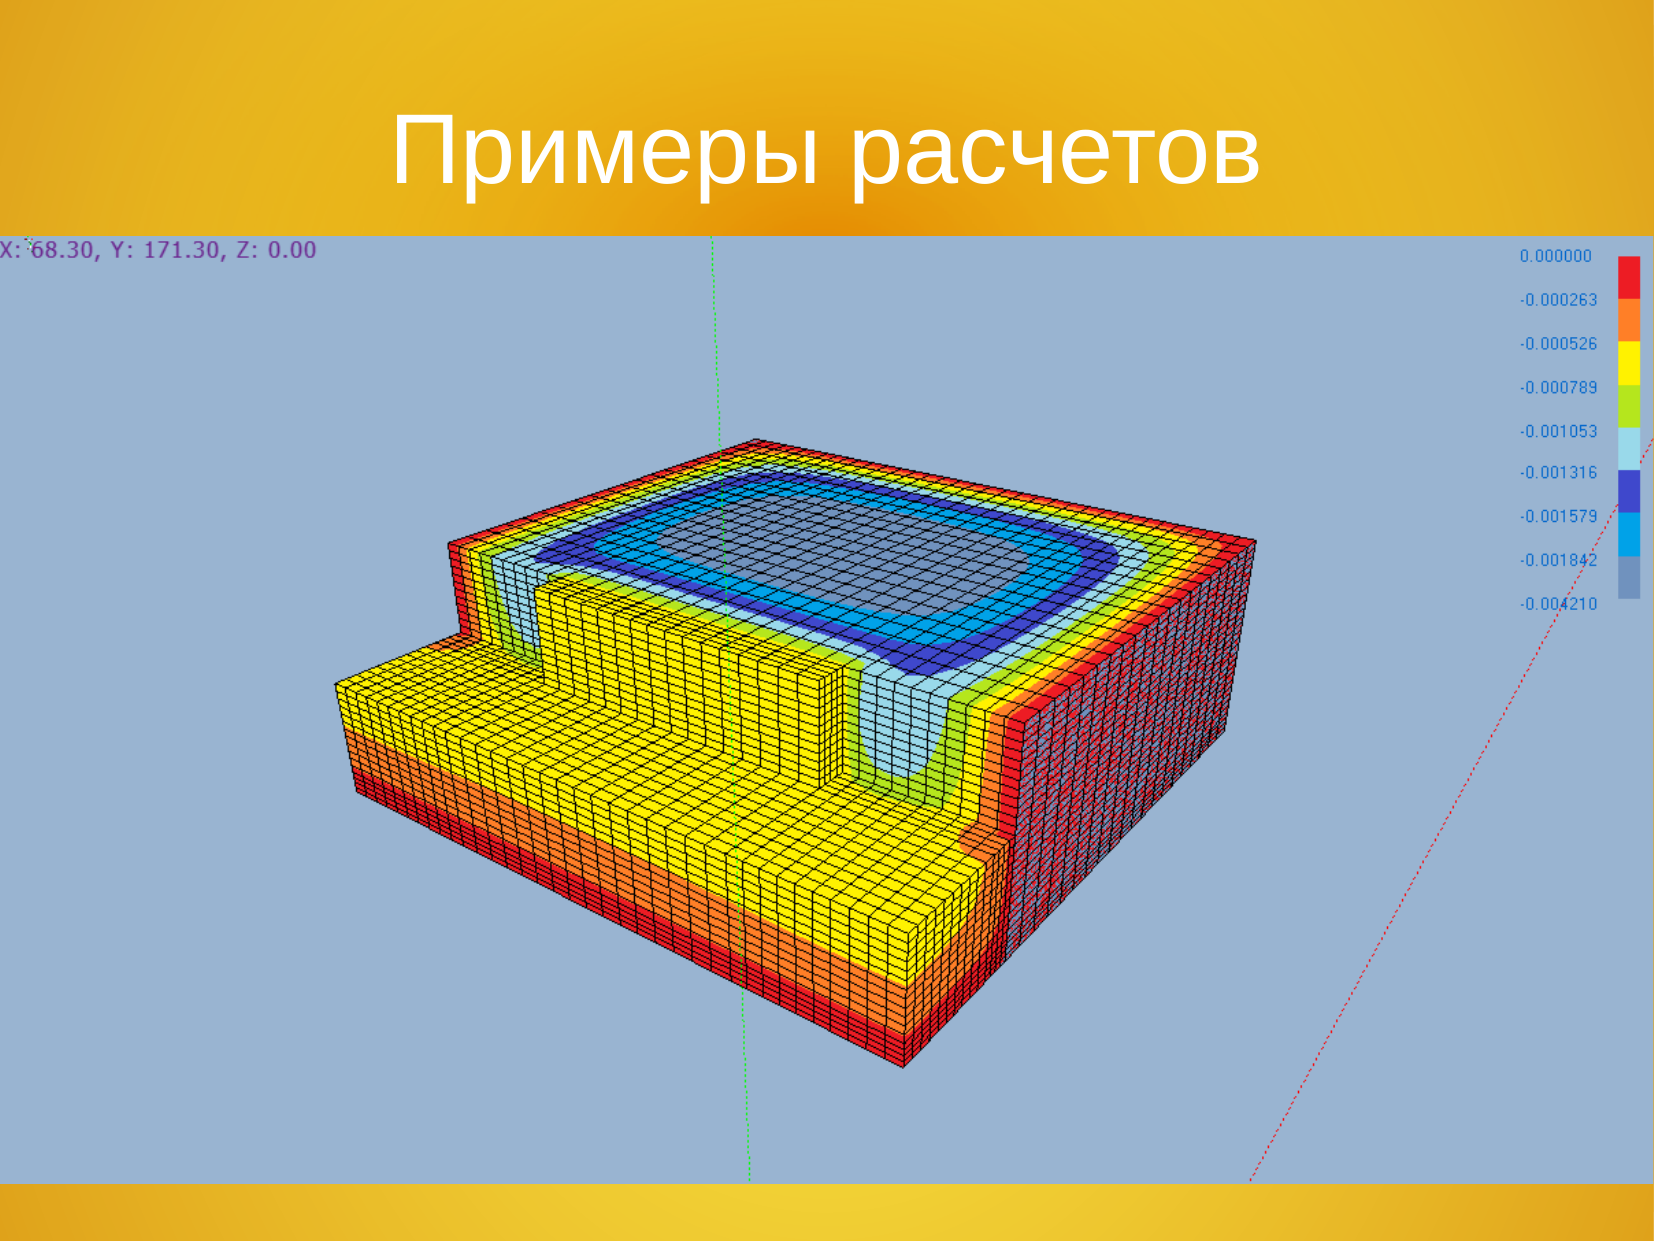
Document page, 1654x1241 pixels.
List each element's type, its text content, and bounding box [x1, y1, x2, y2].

title Примеры расчетов [82, 38, 1571, 236]
picture [0, 236, 1654, 1184]
